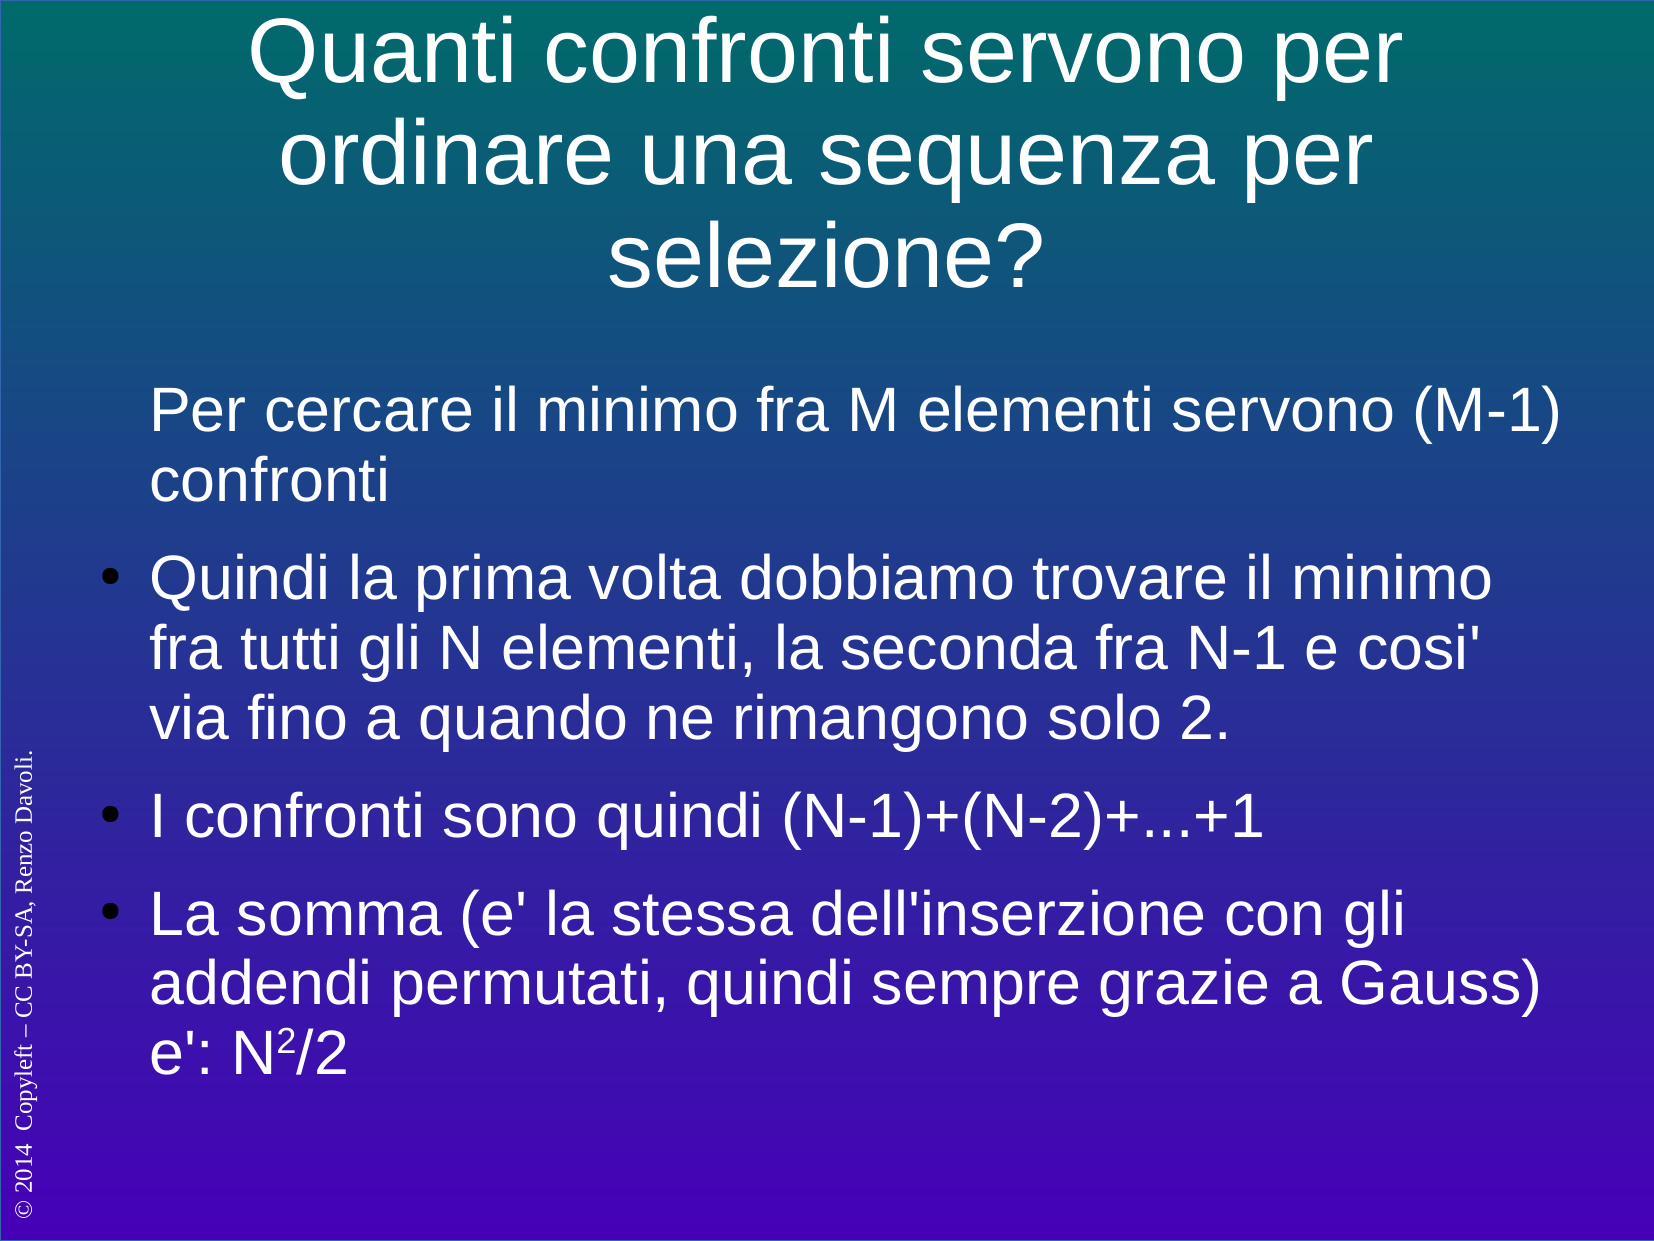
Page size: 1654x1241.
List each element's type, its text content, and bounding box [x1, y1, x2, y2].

list Per cercare il minimo fra M elementi servono (M-1) confronti Quindi la prima volta dobbiamo trovare il minimo fra tutti gli N elementi, la seconda fra N-1 e cosi' via fino a quando ne rimangono solo 2. I confronti sono quindi (N-1)+(N-2)+...+1 La somma (e' la stessa dell'inserzione con gli addendi permutati, quindi sempre grazie a Gauss) e': N2/2 [82, 375, 1571, 1095]
title Quanti confronti servono per ordinare una sequenza per selezione? [82, 0, 1571, 307]
